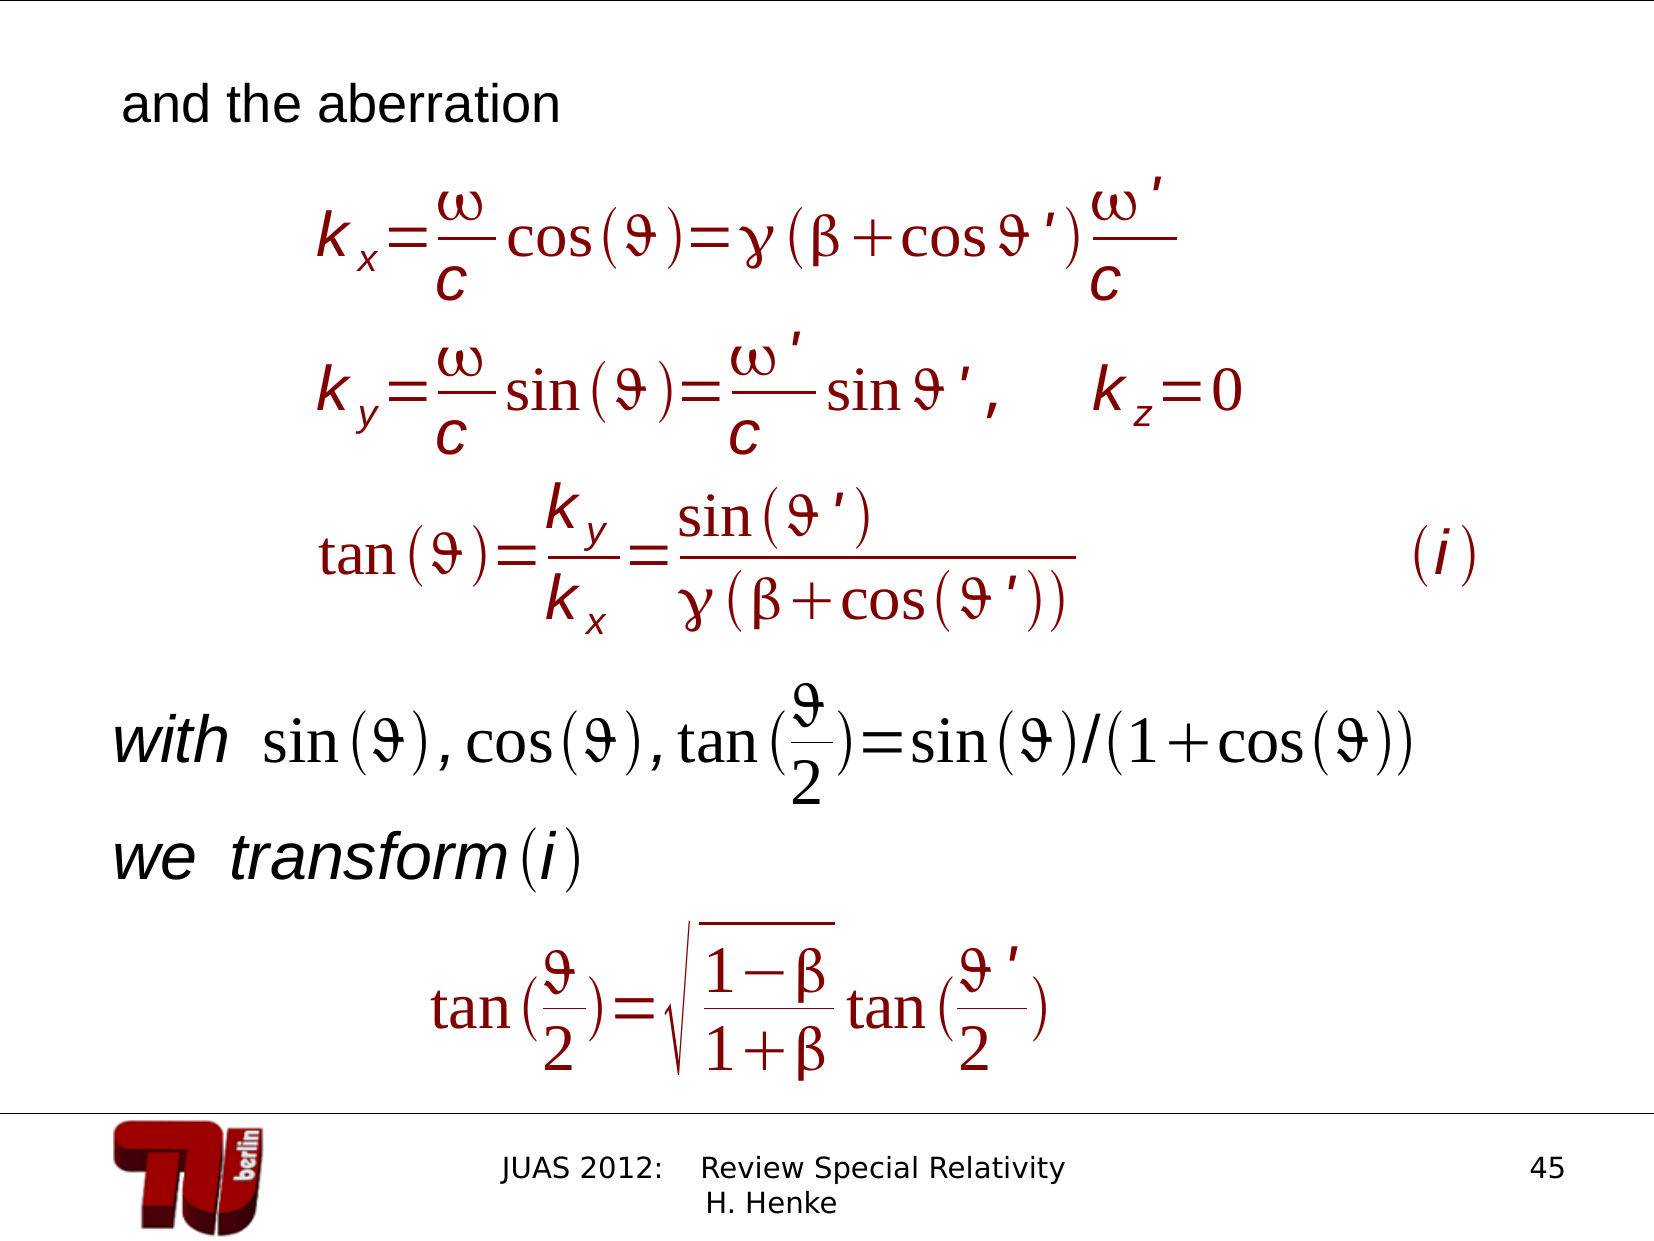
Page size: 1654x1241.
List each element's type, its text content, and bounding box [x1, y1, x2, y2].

text_box and the aberration [106, 65, 630, 142]
picture [112, 1119, 265, 1238]
chart [309, 163, 1485, 643]
chart [421, 919, 1057, 1086]
chart [106, 674, 1422, 901]
